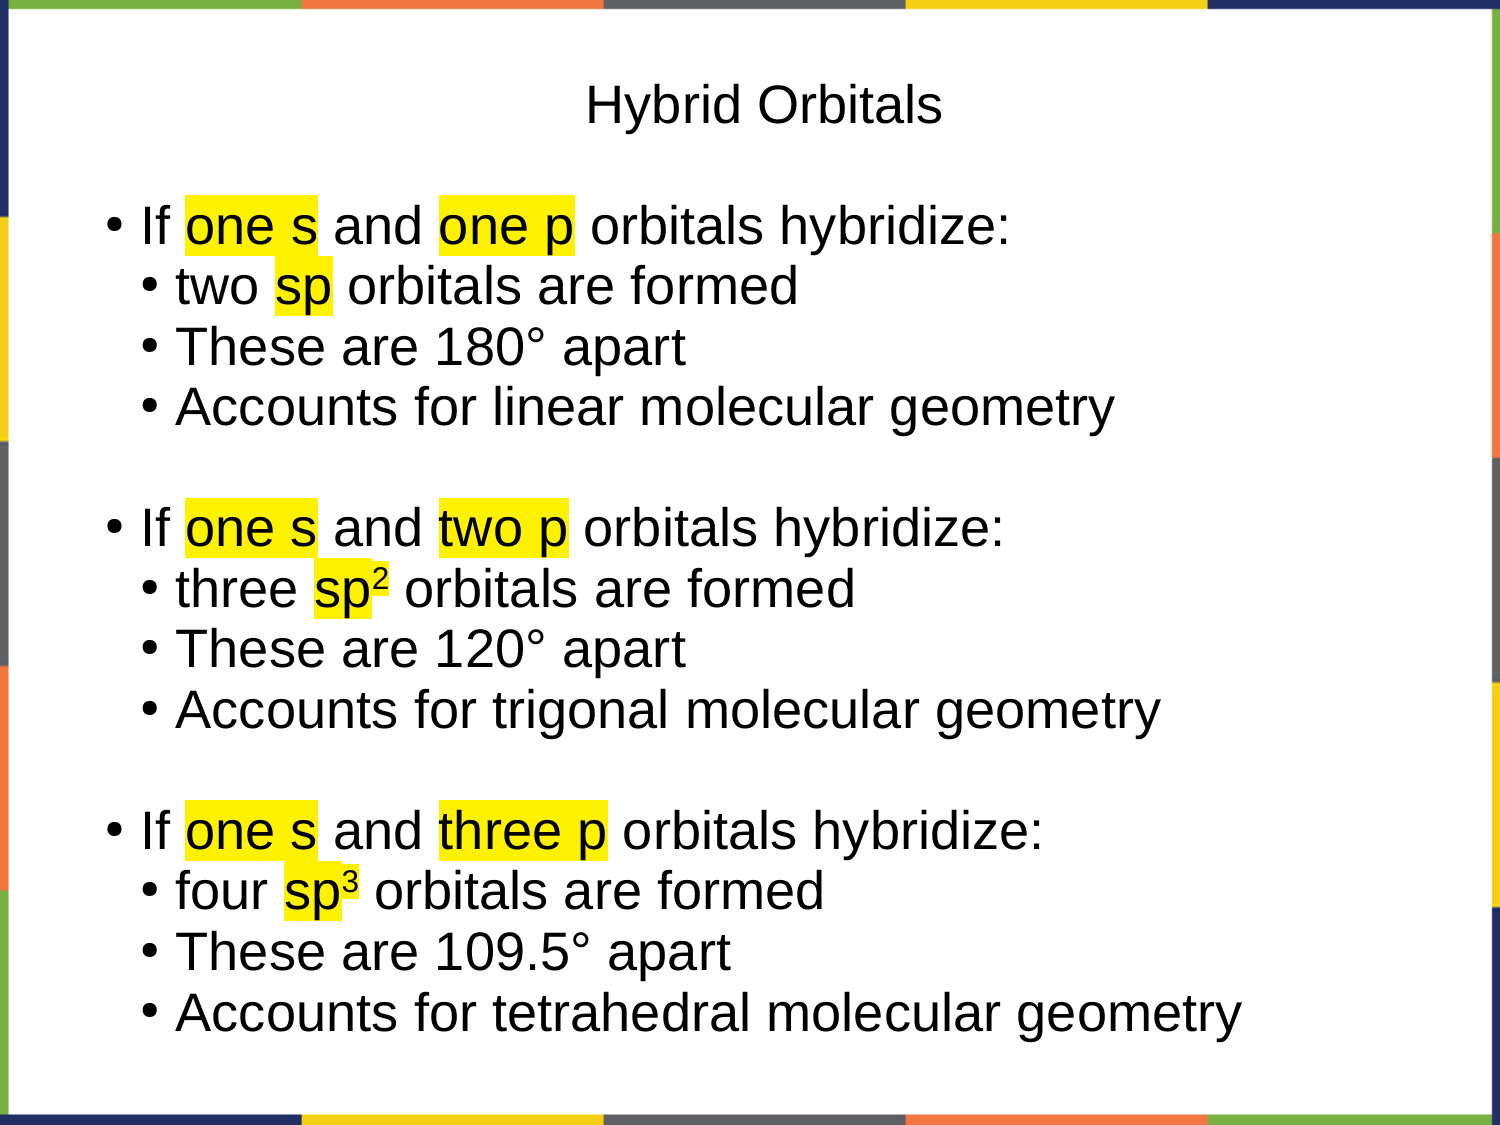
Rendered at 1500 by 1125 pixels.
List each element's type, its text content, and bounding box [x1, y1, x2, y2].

text_box Hybrid Orbitals If one s and one p orbitals hybridize: two sp orbitals are formed These are 180° apart Accounts for linear molecular geometry If one s and two p orbitals hybridize: three sp2 orbitals are formed These are 120° apart Accounts for trigonal molecular geometry If one s and three p orbitals hybridize: four sp3 orbitals are formed These are 109.5° apart Accounts for tetrahedral molecular geometry [90, 66, 1441, 1051]
picture [0, 0, 1500, 1125]
